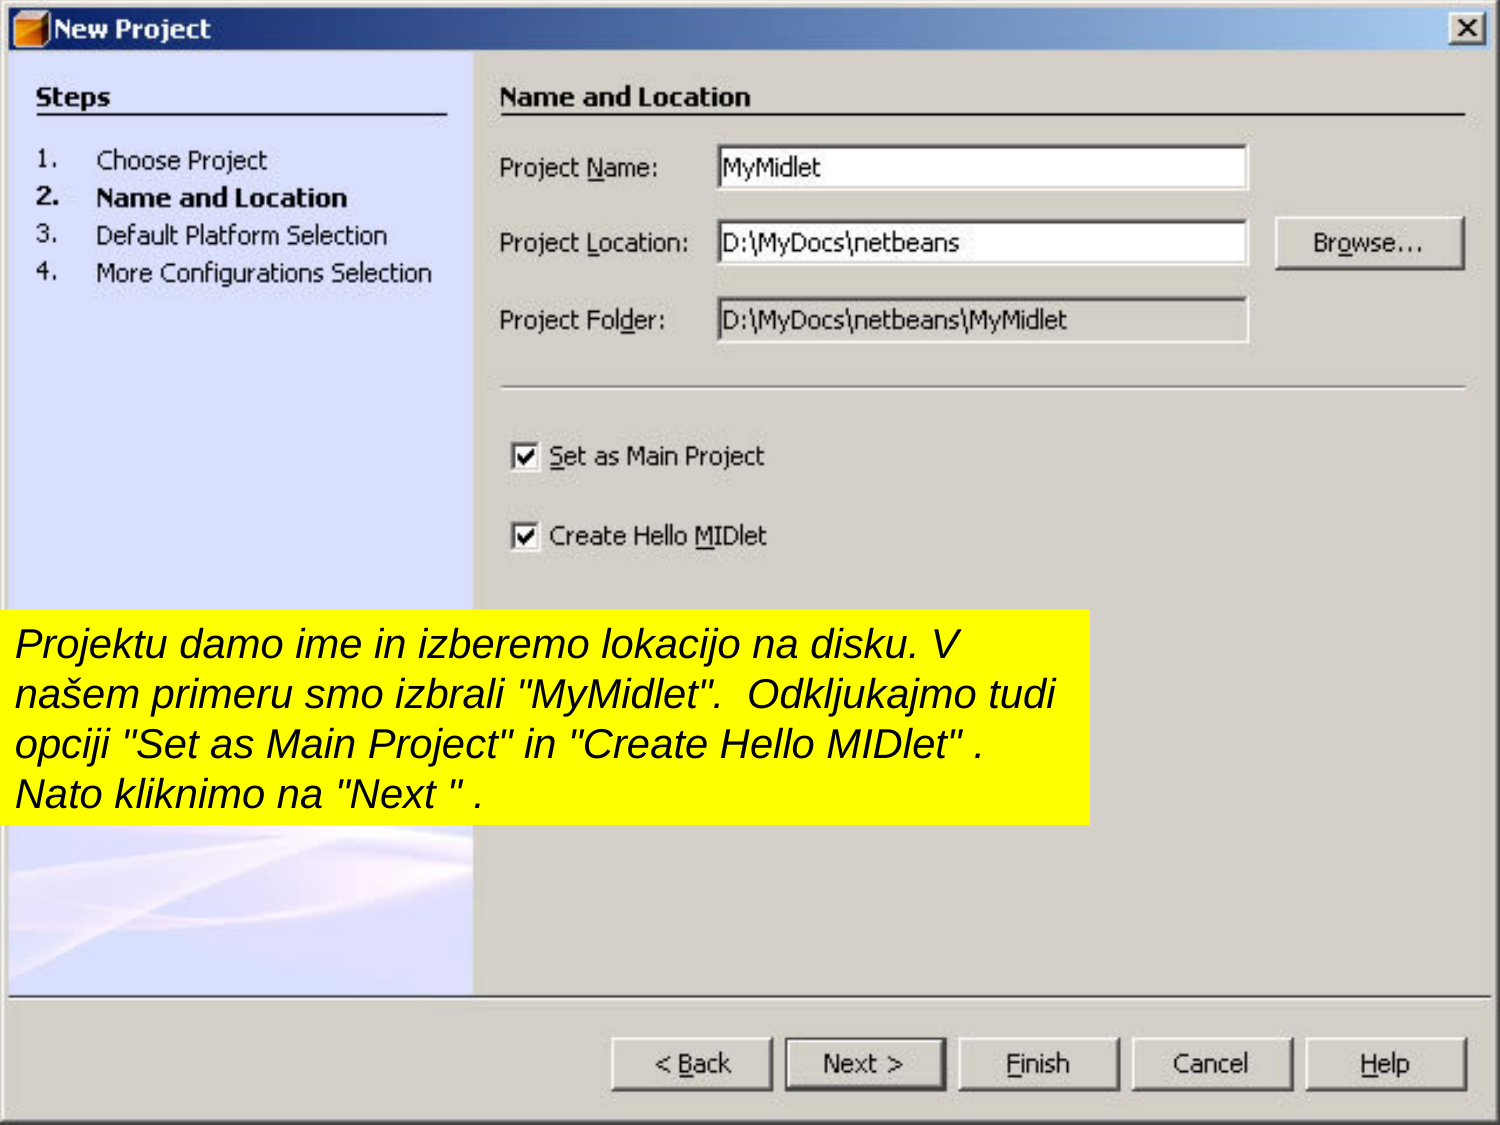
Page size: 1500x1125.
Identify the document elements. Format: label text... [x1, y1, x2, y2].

text_box Projektu damo ime in izberemo lokacijo na disku. V našem primeru smo izbrali "MyMidlet". Odkljukajmo tudi opciji "Set as Main Project" in "Create Hello MIDlet" . Nato kliknimo na "Next " . [0, 609, 1090, 825]
picture [0, 0, 1500, 1125]
